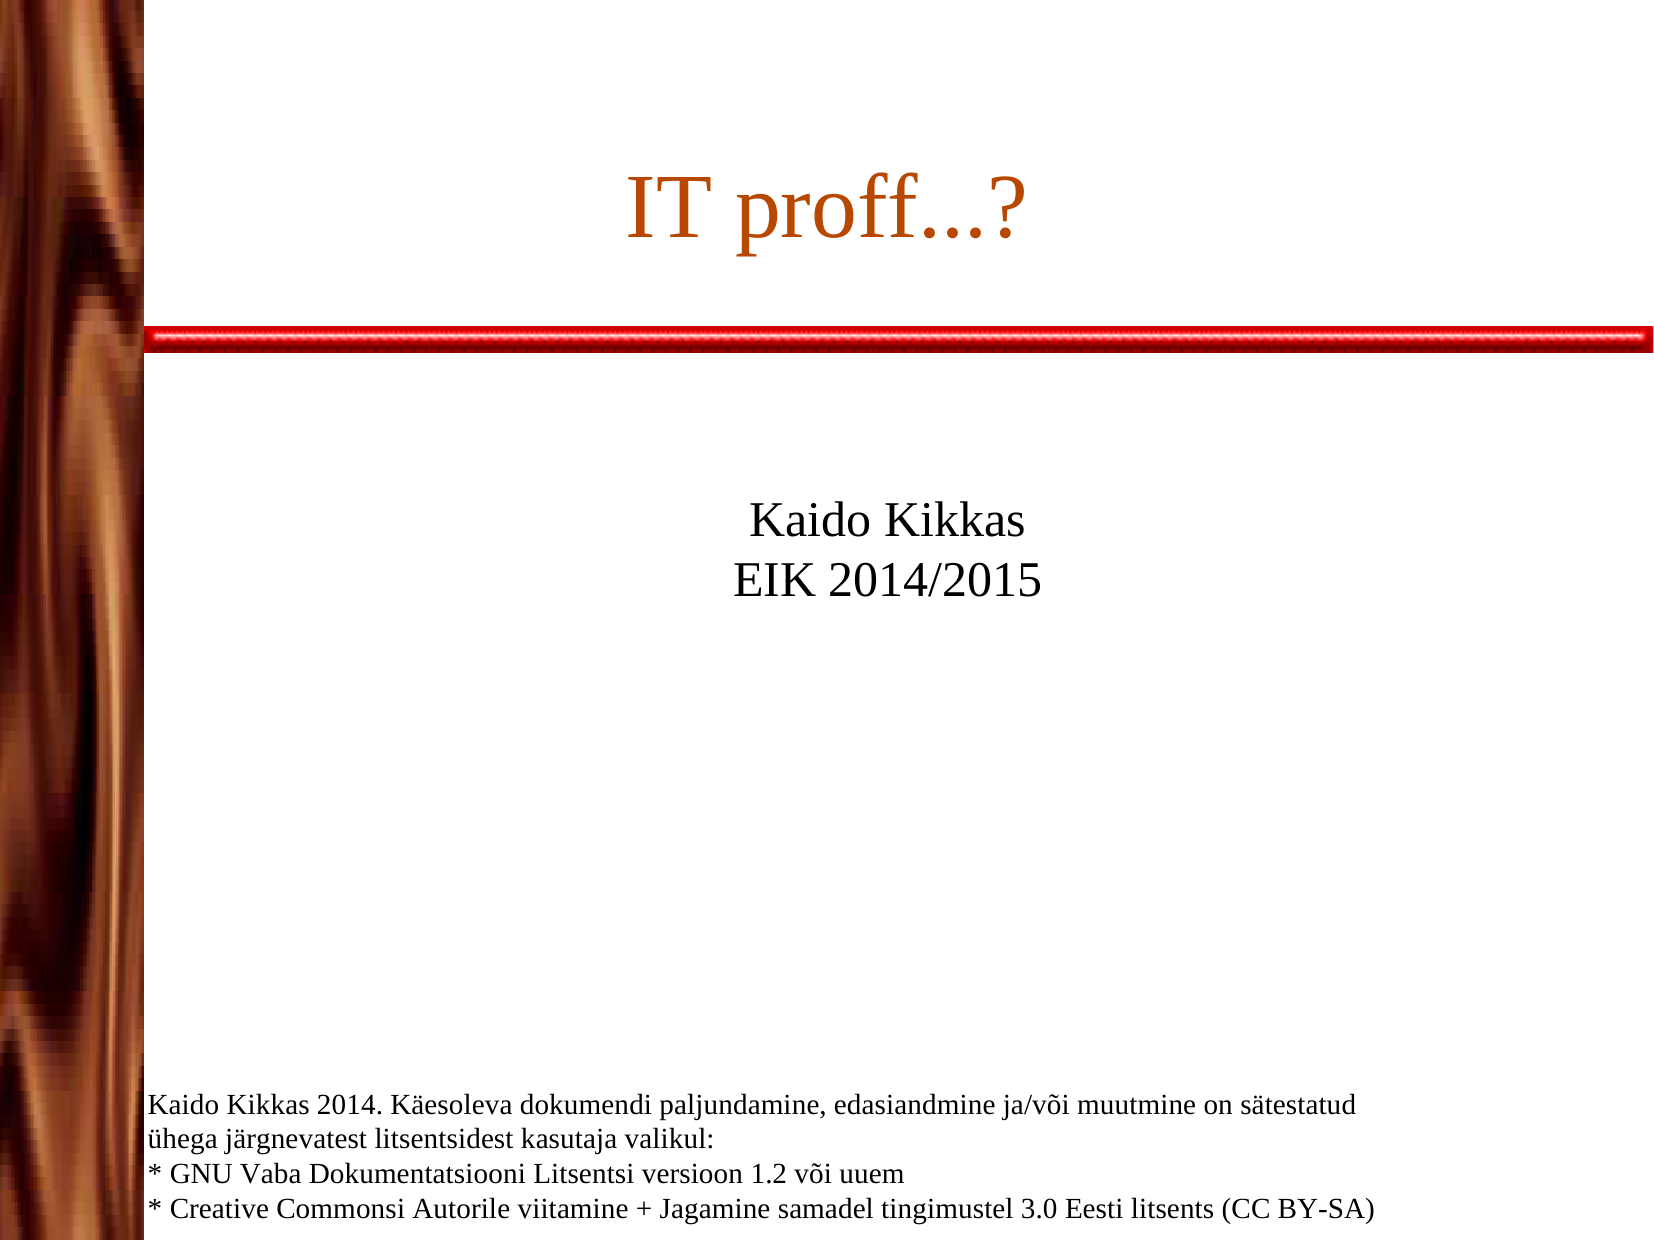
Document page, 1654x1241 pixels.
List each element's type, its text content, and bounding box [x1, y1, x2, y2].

text_box Kaido Kikkas EIK 2014/2015 [383, 488, 1393, 605]
text_box Kaido Kikkas 2014. Käesoleva dokumendi paljundamine, edasiandmine ja/või muutmine on sätestatud ühega järgnevatest litsentsidest kasutaja valikul: * GNU Vaba Dokumentatsiooni Litsentsi versioon 1.2 või uuem * Creative Commonsi Autorile viitamine + Jagamine samadel tingimustel 3.0 Eesti litsents (CC BY-SA) [147, 1085, 1654, 1225]
title IT proff...? [121, 102, 1534, 310]
picture [0, 0, 1654, 1240]
